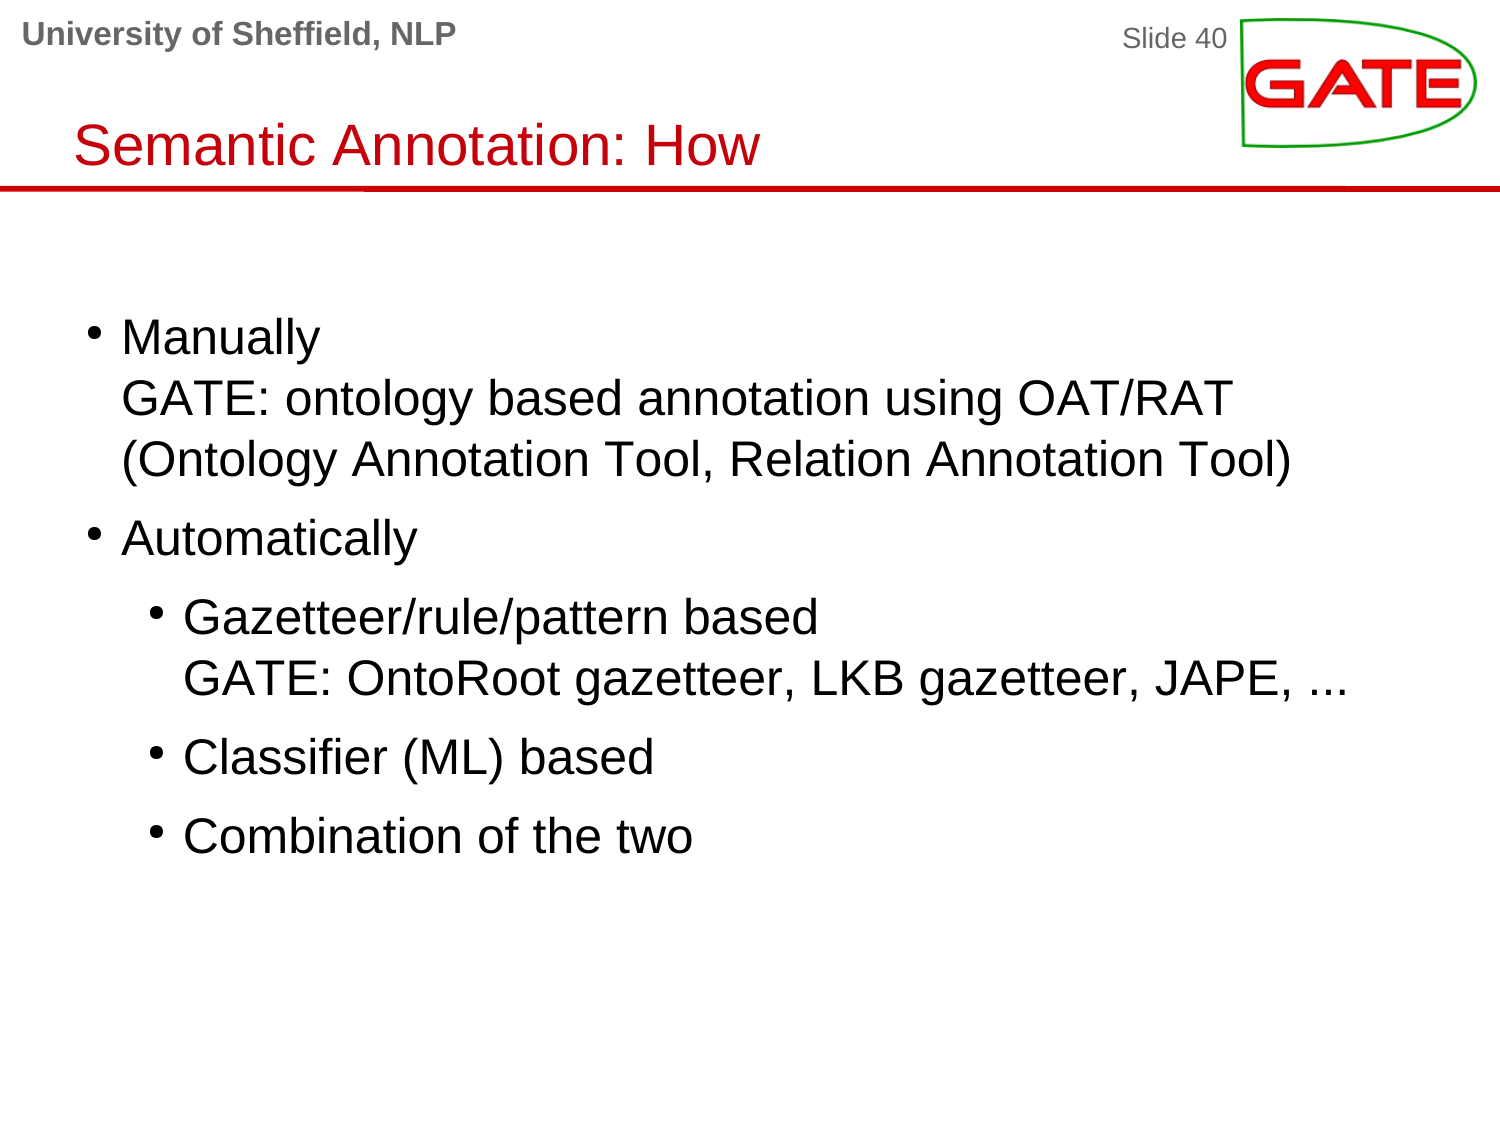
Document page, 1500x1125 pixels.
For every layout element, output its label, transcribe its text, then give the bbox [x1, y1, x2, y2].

list Manually GATE: ontology based annotation using OAT/RAT (Ontology Annotation Tool, Relation Annotation Tool) Automatically Gazetteer/rule/pattern based GATE: OntoRoot gazetteer, LKB gazetteer, JAPE, ... Classifier (ML) based Combination of the two [29, 303, 1428, 1004]
title Semantic Annotation: How [58, 48, 1211, 237]
picture [1240, 18, 1477, 148]
